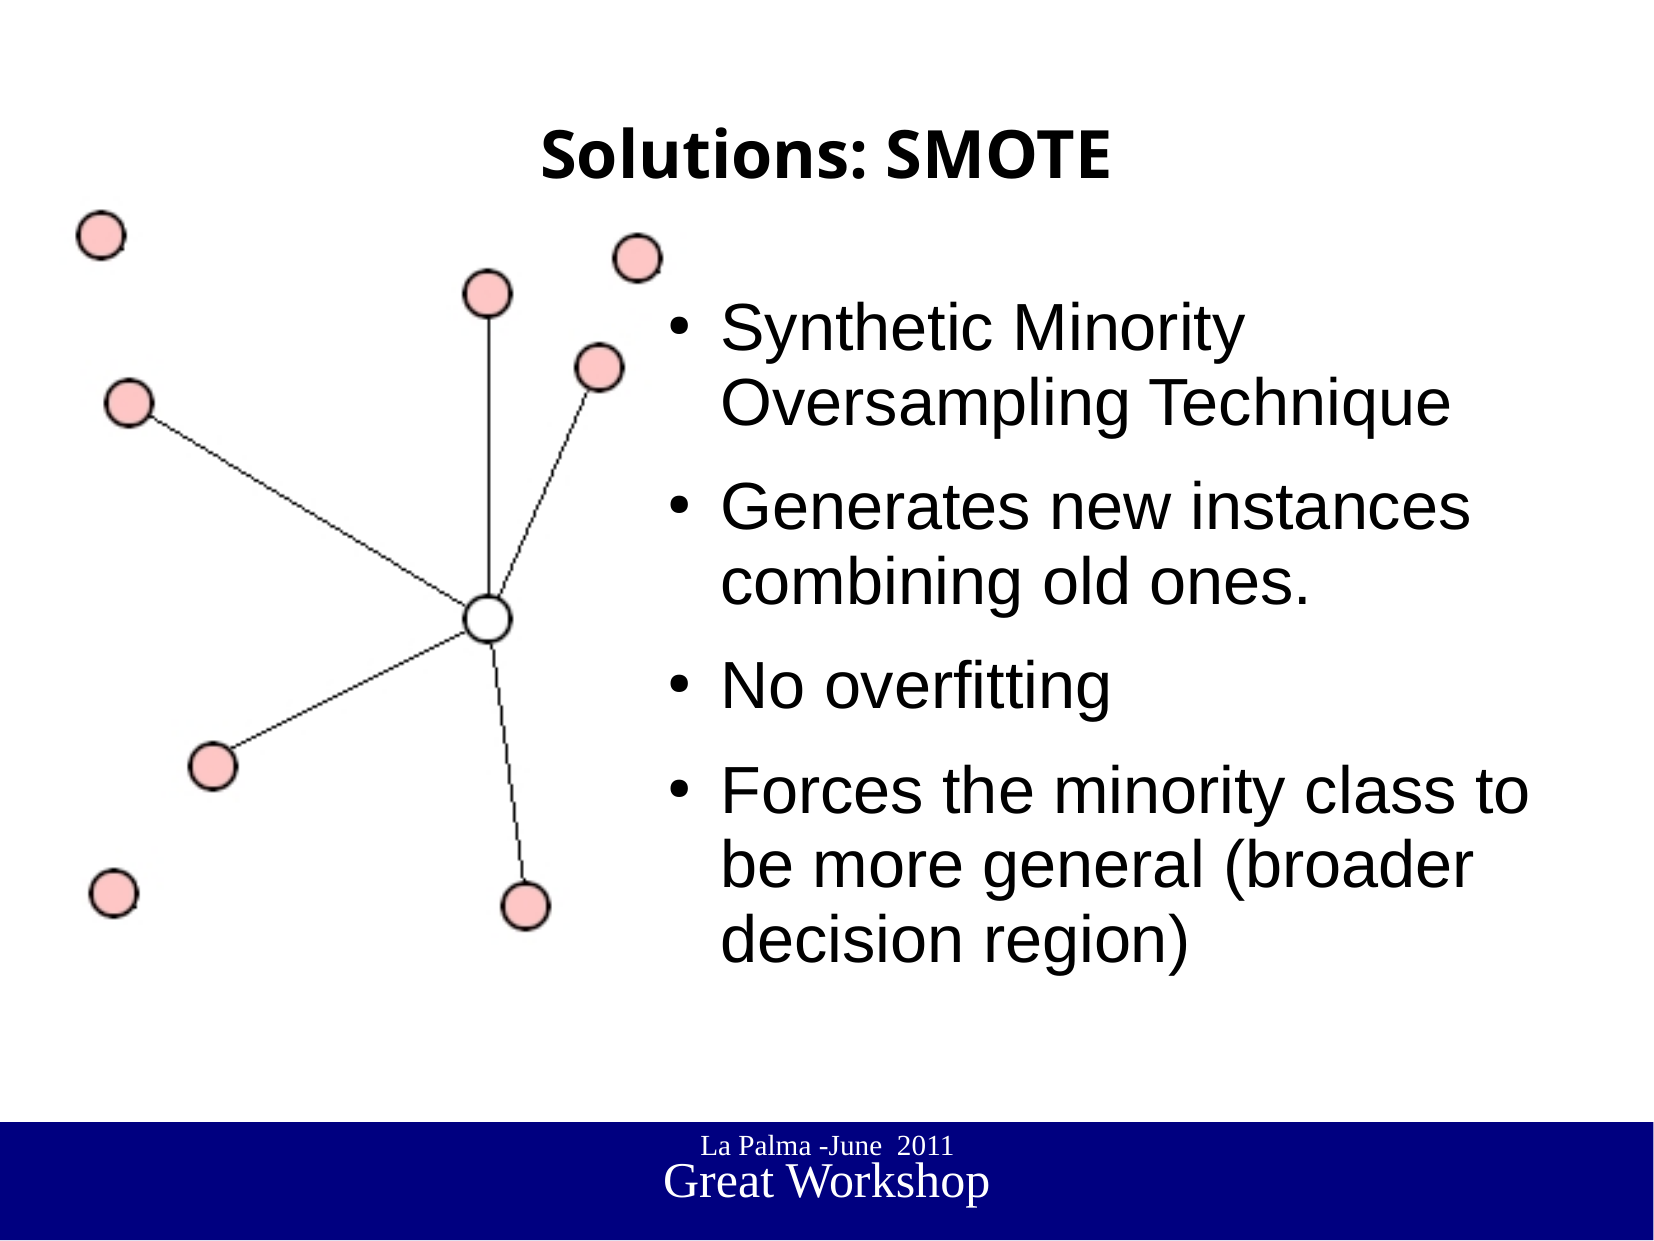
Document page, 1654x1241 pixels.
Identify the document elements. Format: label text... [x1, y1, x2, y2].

picture [41, 193, 768, 945]
title Solutions: SMOTE [82, 49, 1571, 257]
list Synthetic Minority Oversampling Technique Generates new instances combining old ones. No overfitting Forces the minority class to be more general (broader decision region) [649, 290, 1572, 1109]
